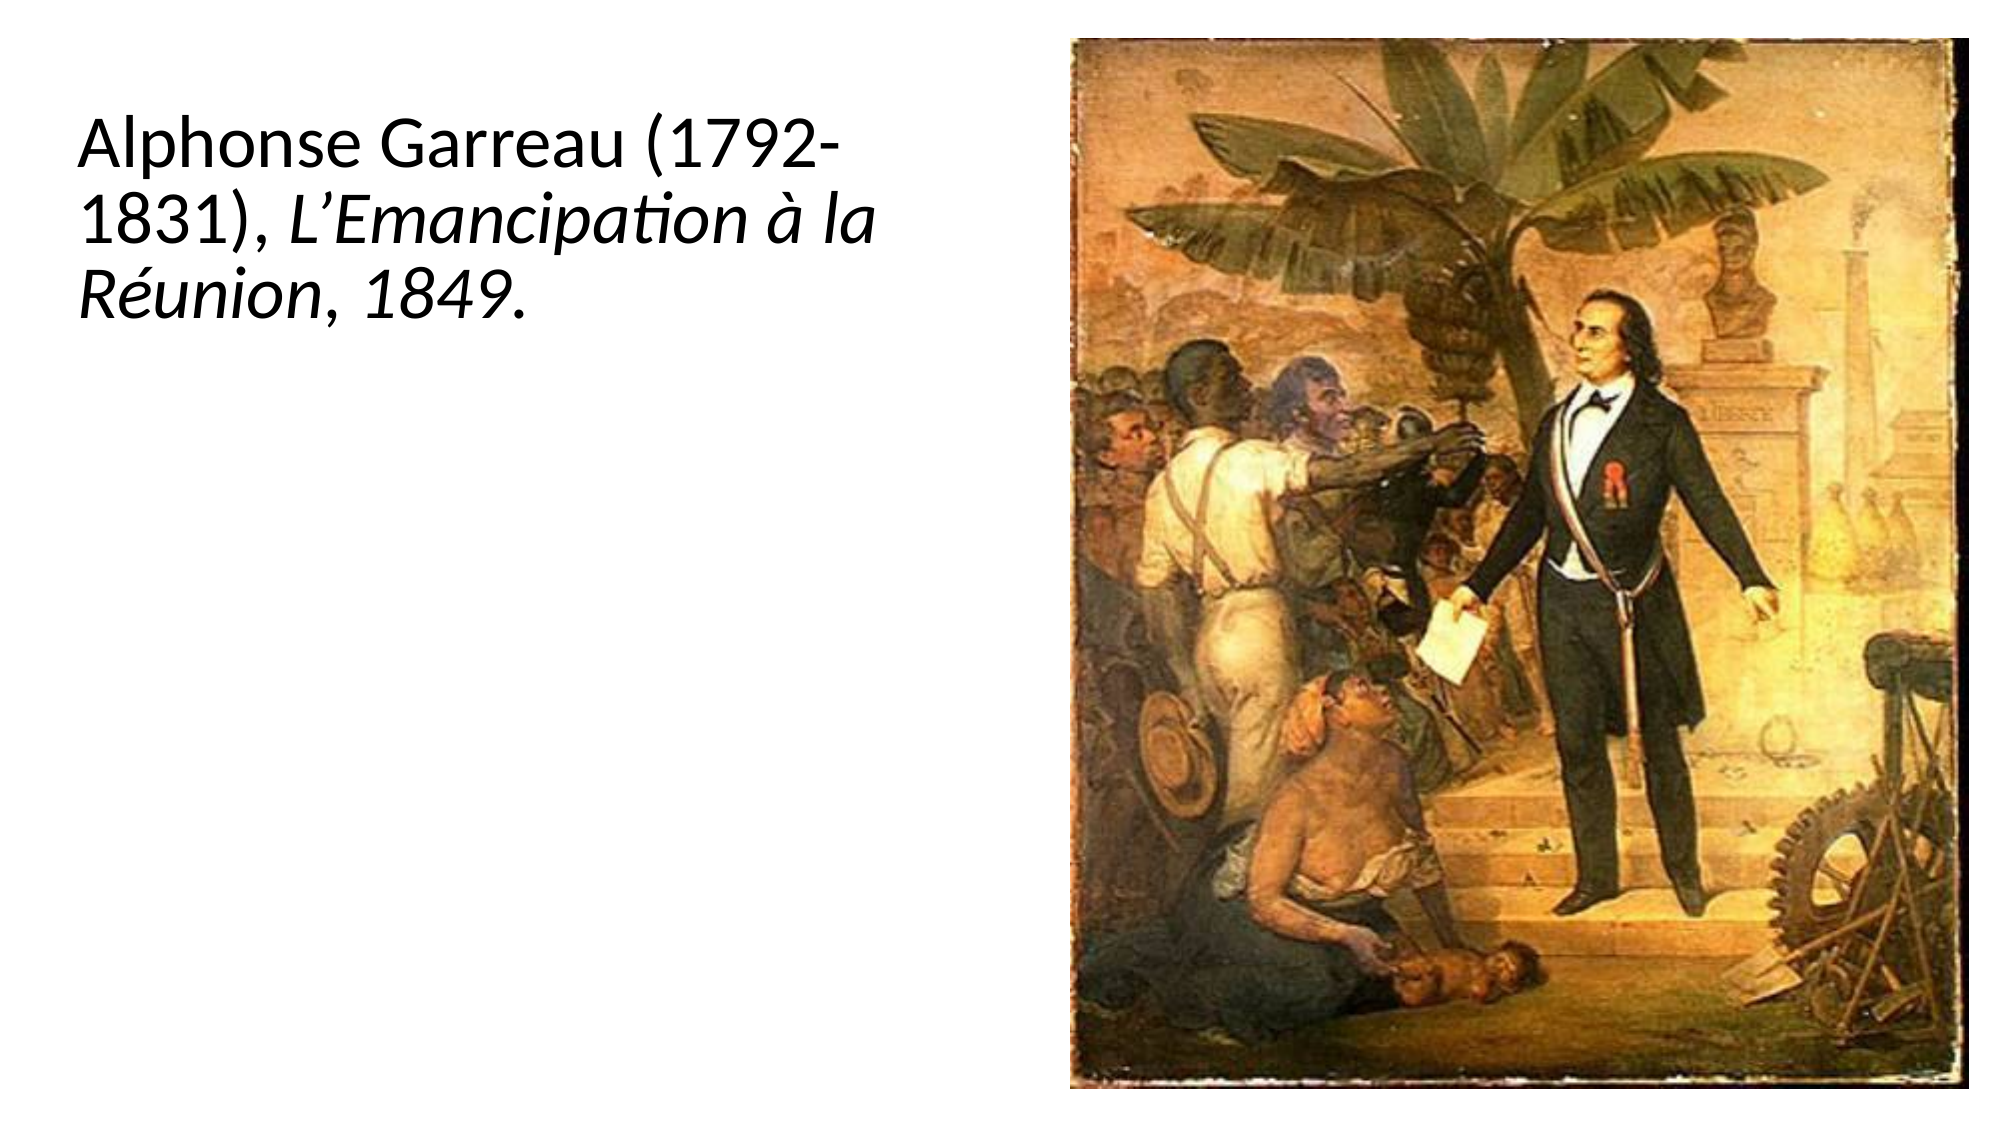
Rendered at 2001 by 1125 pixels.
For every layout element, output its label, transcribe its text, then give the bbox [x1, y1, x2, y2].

picture [1070, 38, 1969, 1089]
text_box Alphonse Garreau (1792-1831), L’Emancipation à la Réunion, 1849. [63, 104, 966, 480]
